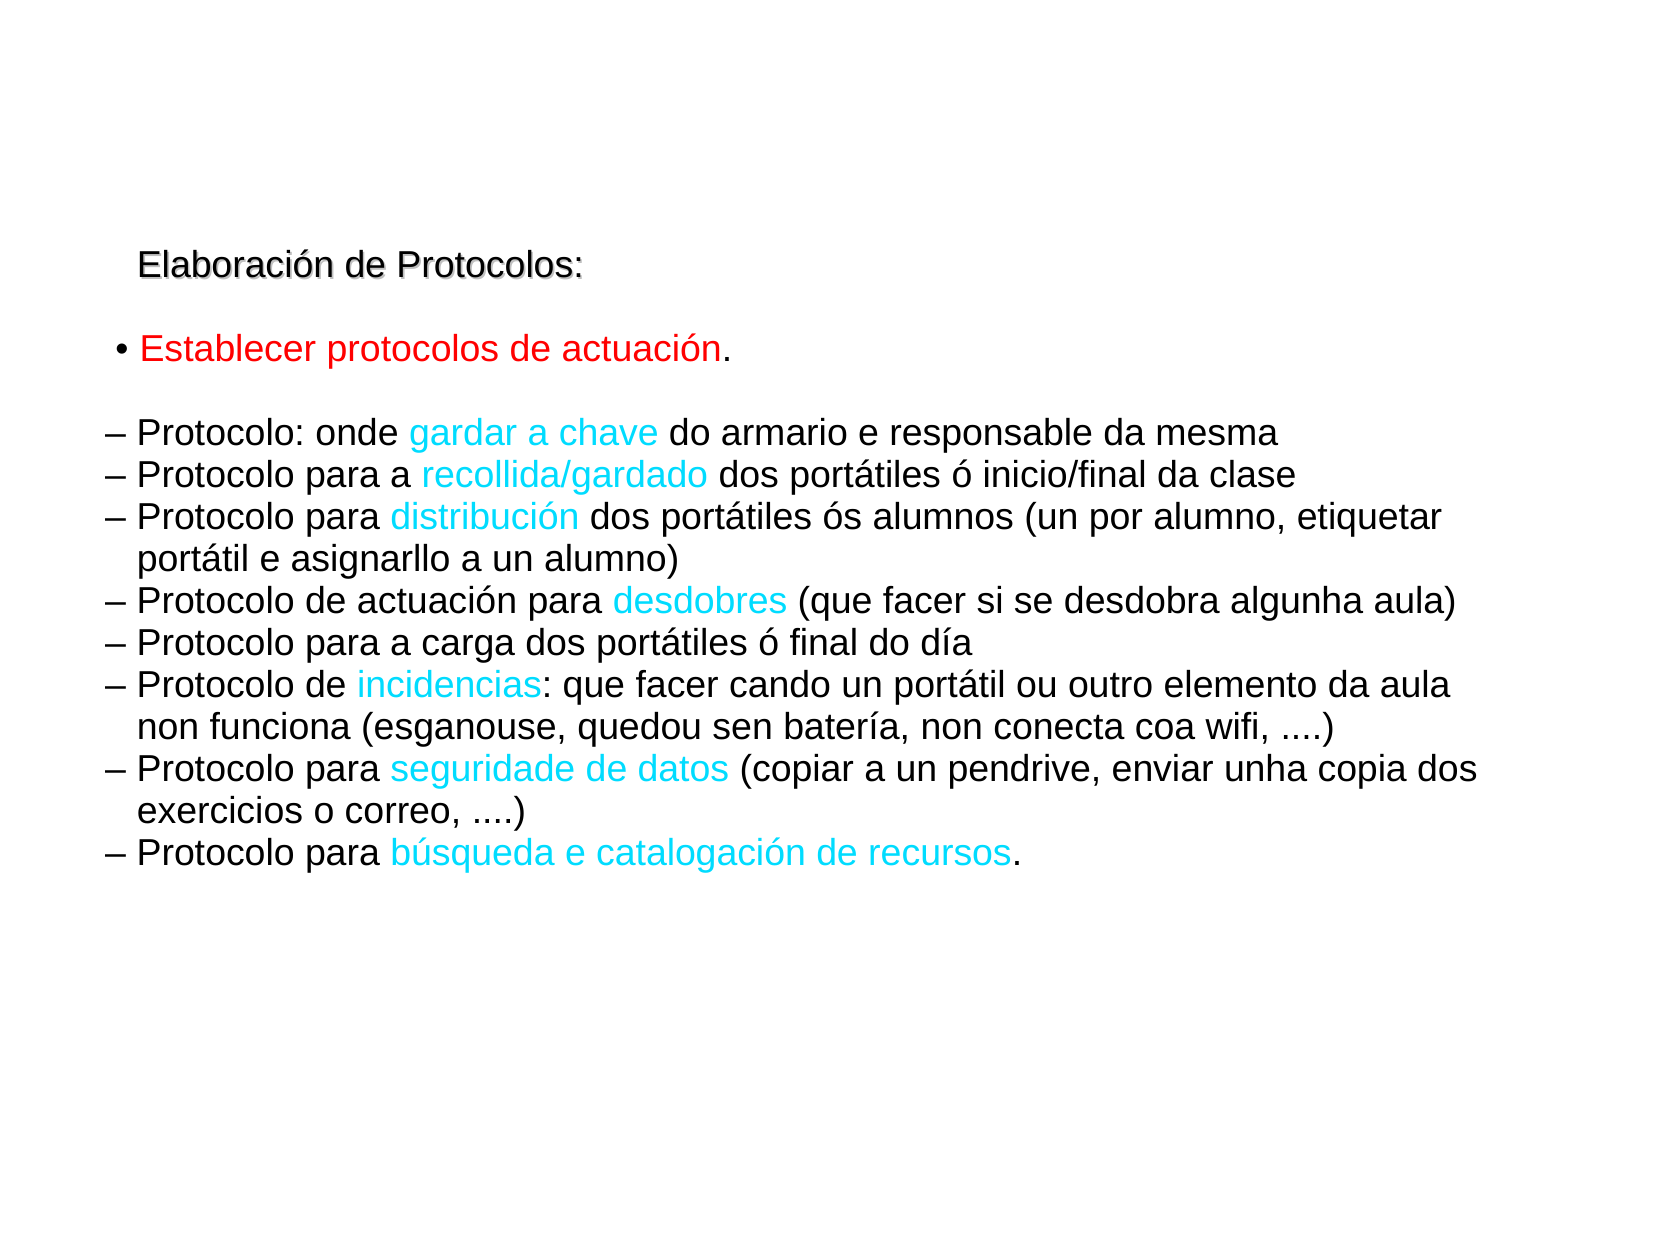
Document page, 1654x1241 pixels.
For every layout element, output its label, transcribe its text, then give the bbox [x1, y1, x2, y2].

text_box Elaboración de Protocolos: • Establecer protocolos de actuación. – Protocolo: onde gardar a chave do armario e responsable da mesma – Protocolo para a recollida/gardado dos portátiles ó inicio/final da clase – Protocolo para distribución dos portátiles ós alumnos (un por alumno, etiquetar portátil e asignarllo a un alumno) – Protocolo de actuación para desdobres (que facer si se desdobra algunha aula) – Protocolo para a carga dos portátiles ó final do día – Protocolo de incidencias: que facer cando un portátil ou outro elemento da aula non funciona (esganouse, quedou sen batería, non conecta coa wifi, ....) – Protocolo para seguridade de datos (copiar a un pendrive, enviar unha copia dos exercicios o correo, ....) – Protocolo para búsqueda e catalogación de recursos. [59, 236, 1654, 975]
